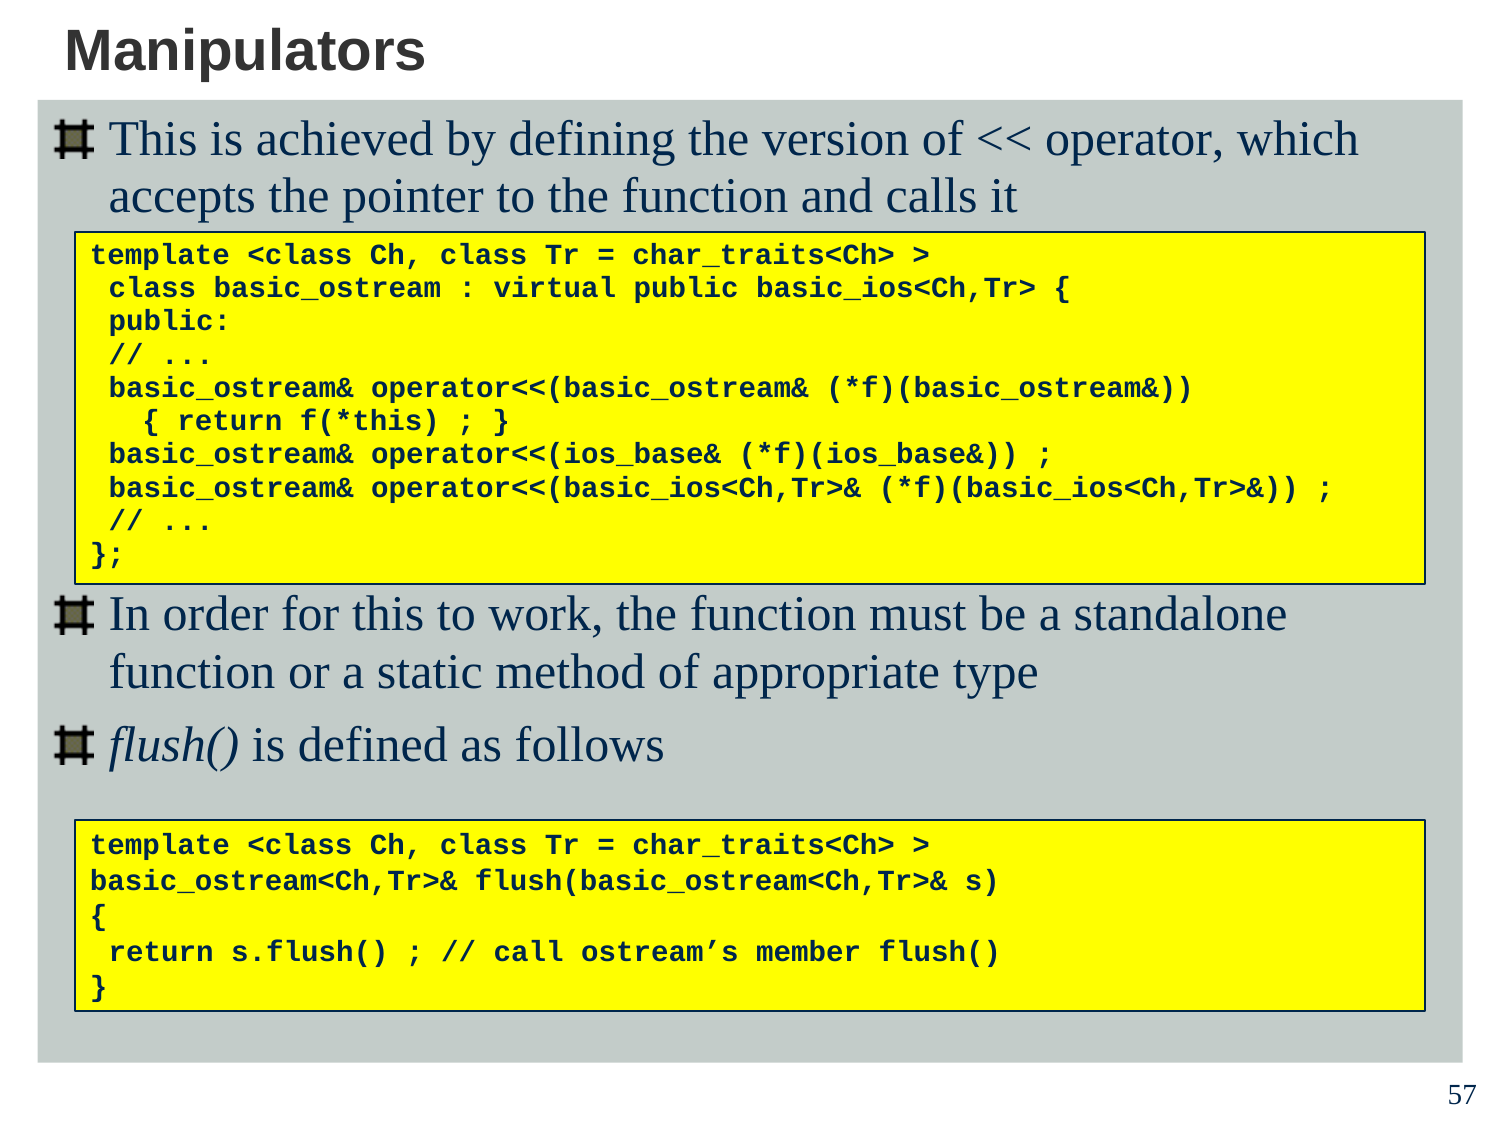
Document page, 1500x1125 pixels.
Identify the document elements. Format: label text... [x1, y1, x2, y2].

title Manipulators [50, 0, 1450, 91]
text_box template <class Ch, class Tr = char_traits<Ch> > basic_ostream<Ch,Tr>& flush(basic_ostream<Ch,Tr>& s) { return s.flush() ; // call ostream’s member flush() } [75, 819, 1426, 1011]
text_box template <class Ch, class Tr = char_traits<Ch> > class basic_ostream : virtual public basic_ios<Ch,Tr> { public: // ... basic_ostream& operator<<(basic_ostream& (*f)(basic_ostream&)) { return f(*this) ; } basic_ostream& operator<<(ios_base& (*f)(ios_base&)) ; basic_ostream& operator<<(basic_ios<Ch,Tr>& (*f)(basic_ios<Ch,Tr>&)) ; // ... }; [75, 231, 1426, 617]
list This is achieved by defining the version of << operator, which accepts the pointer to the function and calls it In order for this to work, the function must be a standalone function or a static method of appropriate type flush() is defined as follows [37, 99, 1463, 1063]
